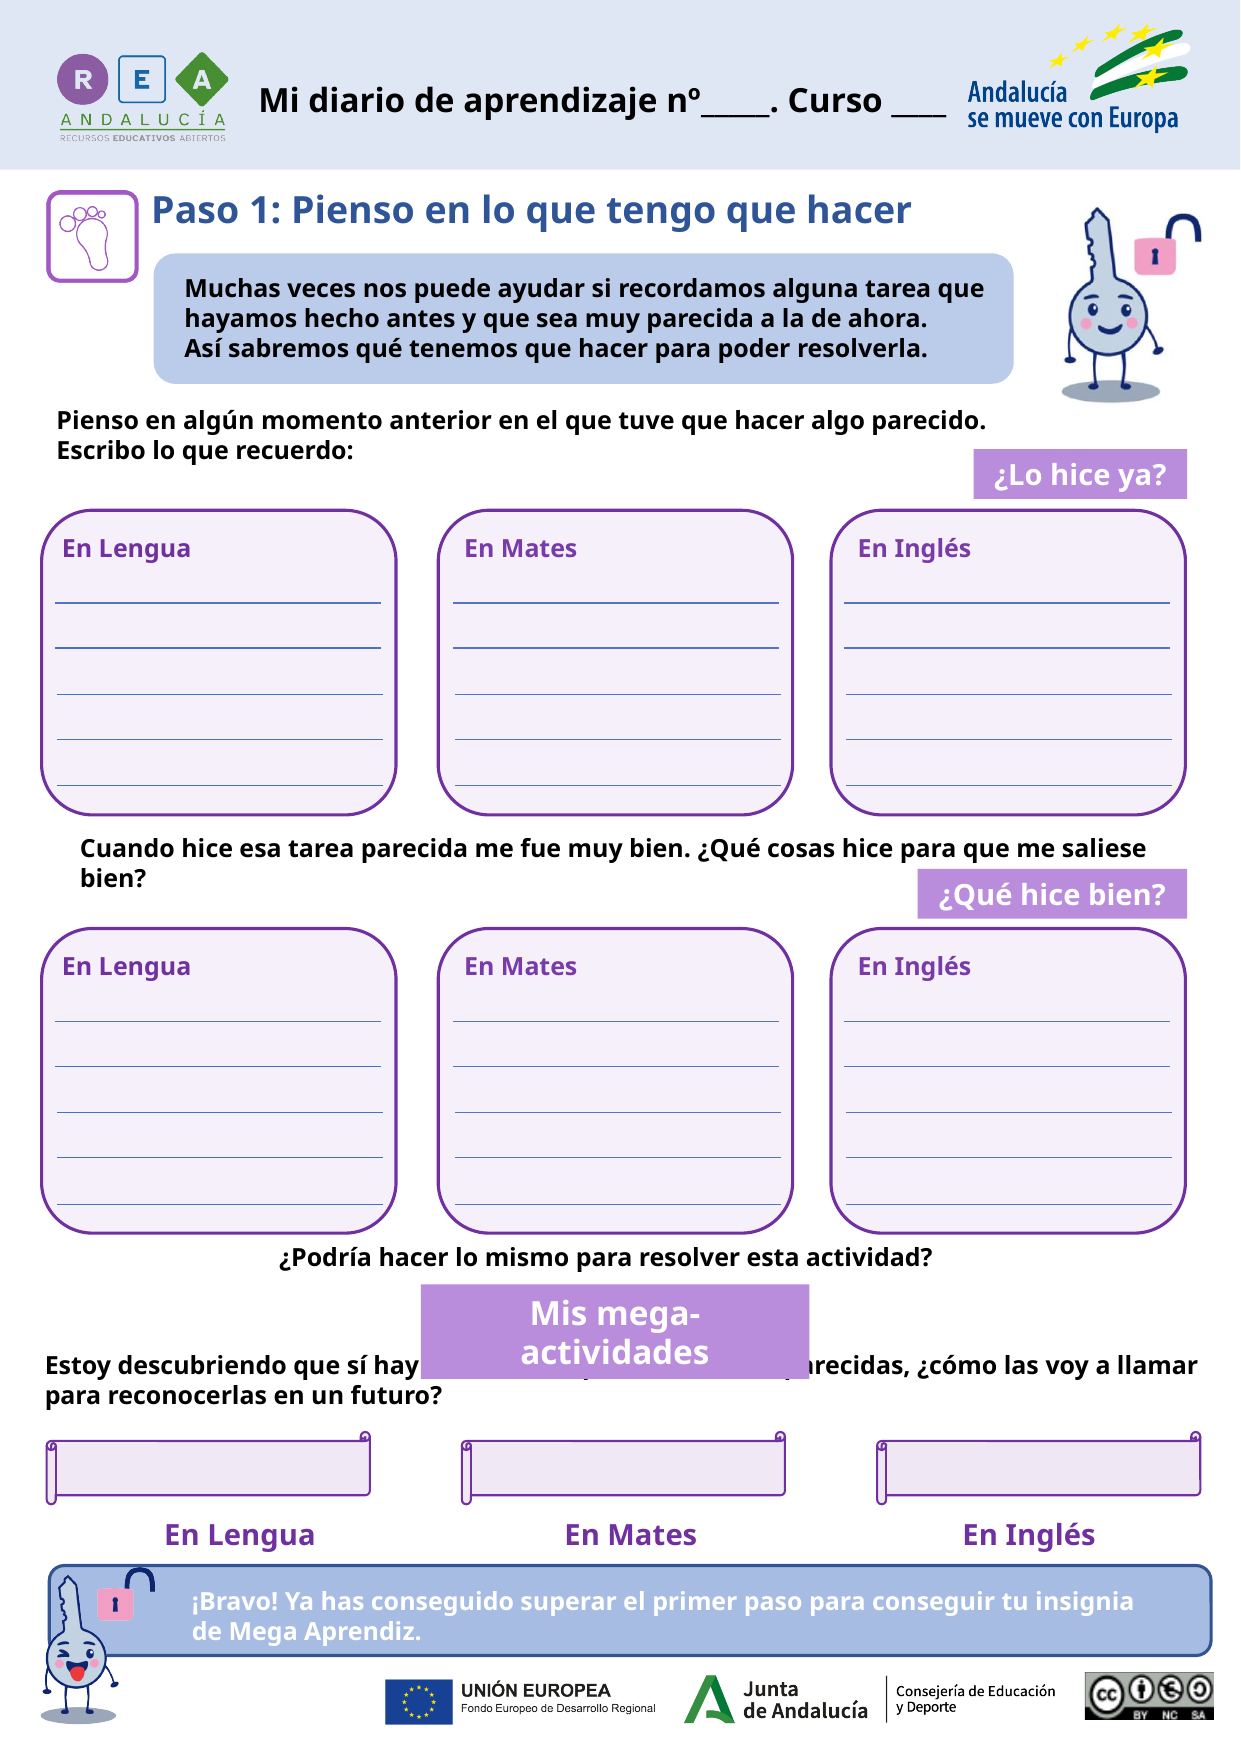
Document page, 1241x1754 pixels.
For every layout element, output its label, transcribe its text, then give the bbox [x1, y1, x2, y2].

text_box Mis mega-actividades [420, 1284, 810, 1379]
text_box En Lengua [47, 943, 207, 989]
text_box Cuando hice esa tarea parecida me fue muy bien. ¿Qué cosas hice para que me saliese bien? [65, 824, 1216, 900]
text_box [461, 1431, 785, 1505]
text_box ¡Bravo! Ya has conseguido superar el primer paso para conseguir tu insignia de Mega Aprendiz. [182, 1578, 1162, 1635]
picture [364, 1650, 1074, 1739]
text_box En Lengua [149, 1509, 331, 1560]
picture [1032, 172, 1221, 418]
text_box [41, 928, 397, 1234]
text_box [182, 1565, 1212, 1656]
text_box [0, 0, 1241, 170]
text_box ¿Qué hice bien? [917, 868, 1188, 919]
text_box ¿Lo hice ya? [973, 449, 1188, 499]
text_box Estoy descubriendo que sí hay actividades que me resultan parecidas, ¿cómo las voy a llamar para reconocerlas en un futuro? [30, 1342, 1216, 1418]
text_box [438, 928, 793, 1234]
text_box En Lengua [47, 525, 207, 571]
picture [43, 47, 242, 146]
text_box Pienso en algún momento anterior en el que tuve que hacer algo parecido. Escribo lo que recuerdo: [41, 397, 1181, 472]
text_box Muchas veces nos puede ayudar si recordamos alguna tarea que hayamos hecho antes y que sea muy parecida a la de ahora. Así sabremos qué tenemos que hacer para poder resolverla. [169, 265, 1015, 370]
text_box [830, 510, 1186, 815]
text_box [830, 928, 1186, 1234]
text_box En Mates [549, 1509, 713, 1560]
picture [1084, 1672, 1214, 1720]
text_box Paso 1: Pienso en lo que tengo que hacer [136, 178, 928, 239]
text_box [438, 510, 793, 815]
text_box [41, 510, 397, 815]
text_box Mi diario de aprendizaje nº_____. Curso ____ [243, 71, 961, 127]
text_box En Inglés [947, 1509, 1111, 1560]
text_box [877, 1431, 1201, 1505]
picture [961, 21, 1197, 139]
text_box ¿Podría hacer lo mismo para resolver esta actividad? [257, 1234, 975, 1280]
picture [0, 1552, 182, 1734]
picture [46, 190, 139, 283]
text_box [153, 253, 1013, 384]
text_box [46, 1431, 370, 1505]
